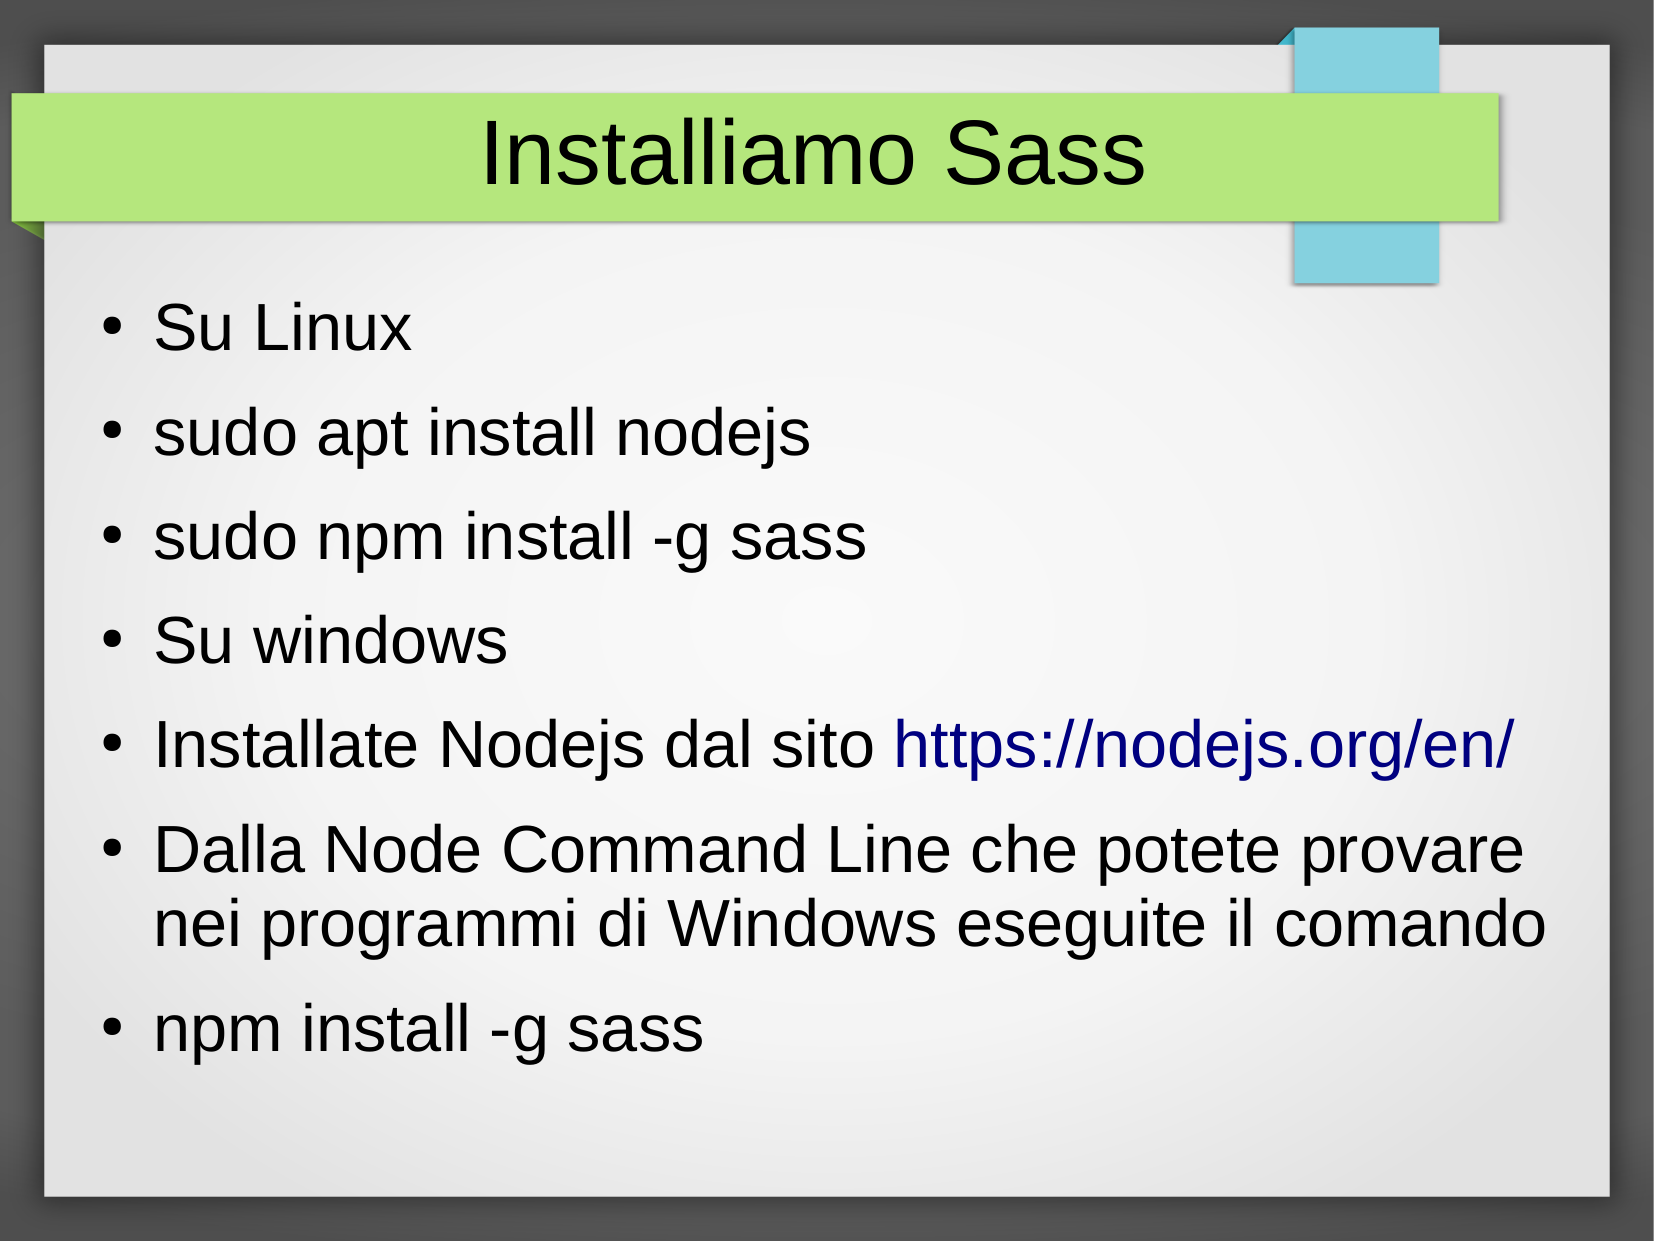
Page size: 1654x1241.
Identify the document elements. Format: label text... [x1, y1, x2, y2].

title Installiamo Sass [82, 49, 1571, 257]
list Su Linux sudo apt install nodejs sudo npm install -g sass Su windows Installate Nodejs dal sito https://nodejs.org/en/ Dalla Node Command Line che potete provare nei programmi di Windows eseguite il comando npm install -g sass [82, 290, 1571, 1134]
picture [0, 0, 1654, 1241]
